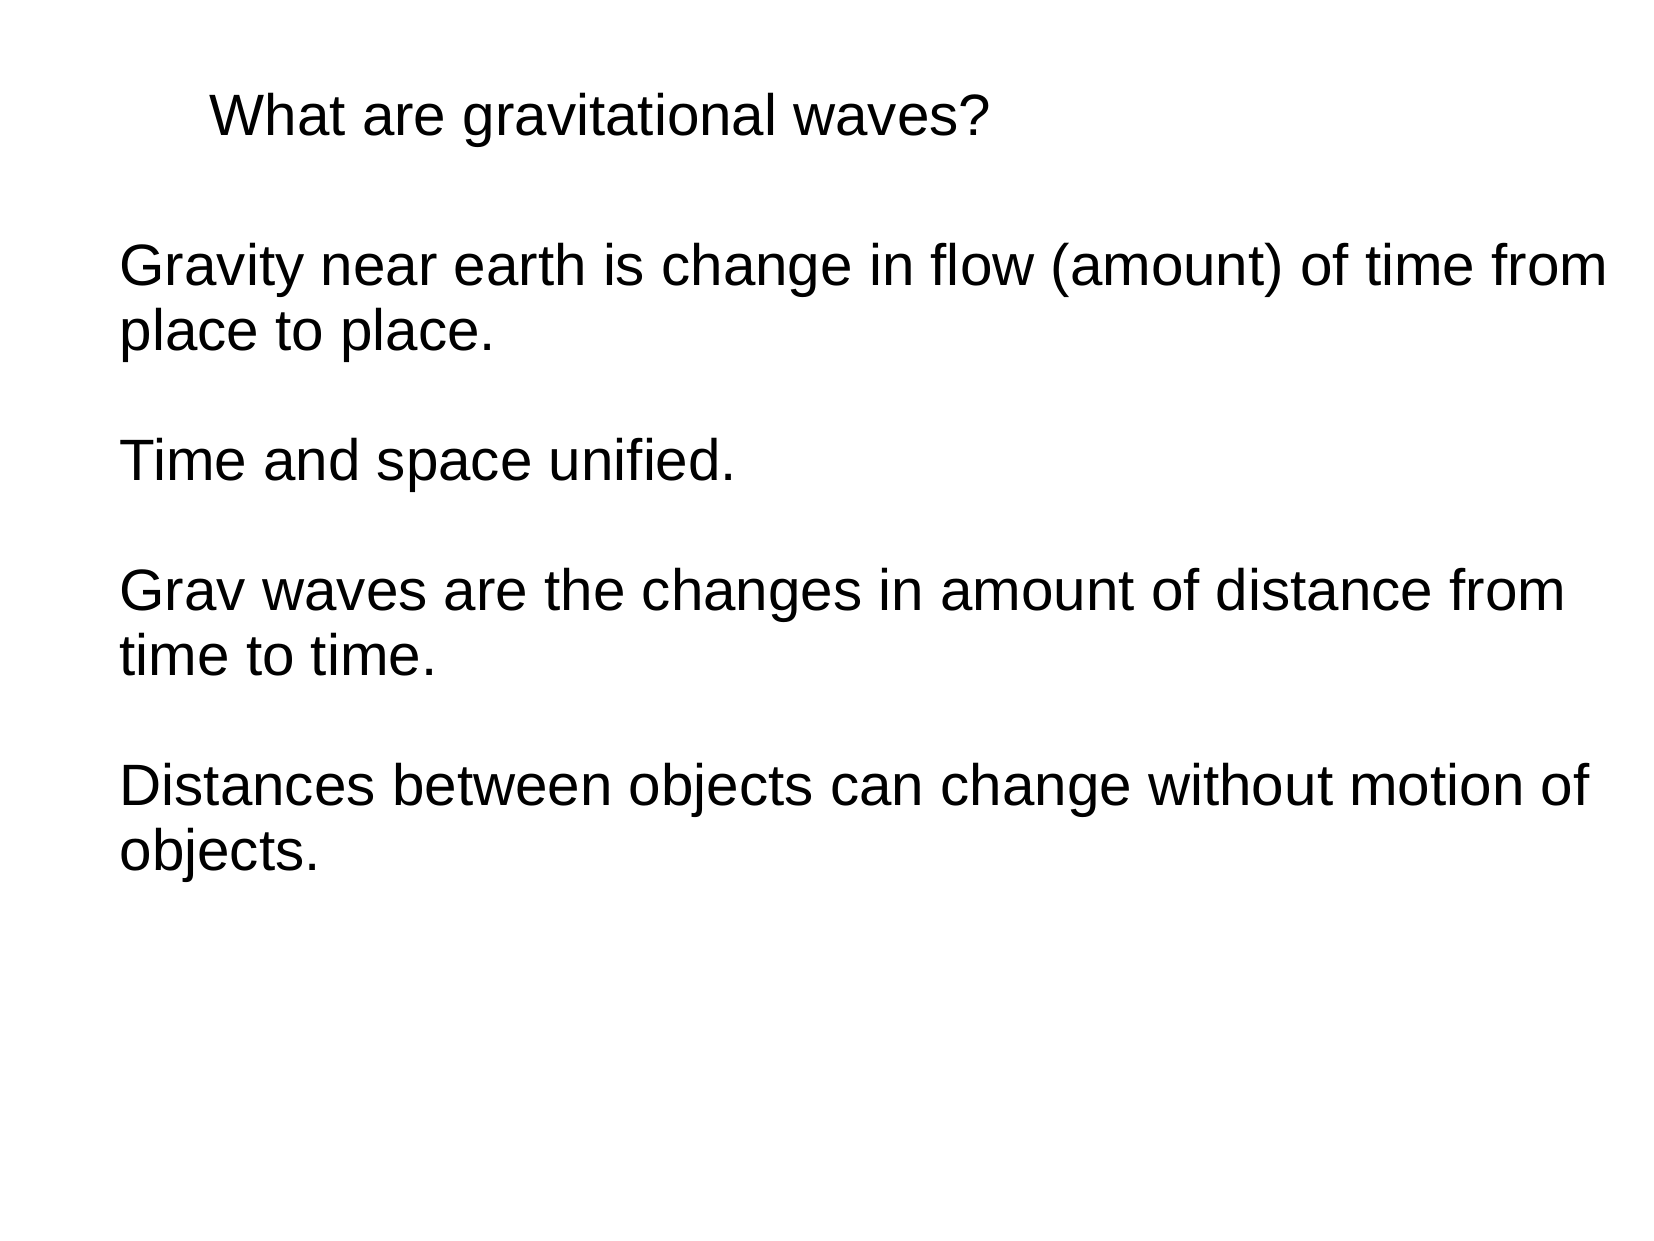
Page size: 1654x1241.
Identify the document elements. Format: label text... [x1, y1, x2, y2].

text_box What are gravitational waves? [195, 75, 1008, 155]
text_box Gravity near earth is change in flow (amount) of time from place to place. Time and space unified. Grav waves are the changes in amount of distance from time to time. Distances between objects can change without motion of objects. [105, 225, 1626, 1021]
